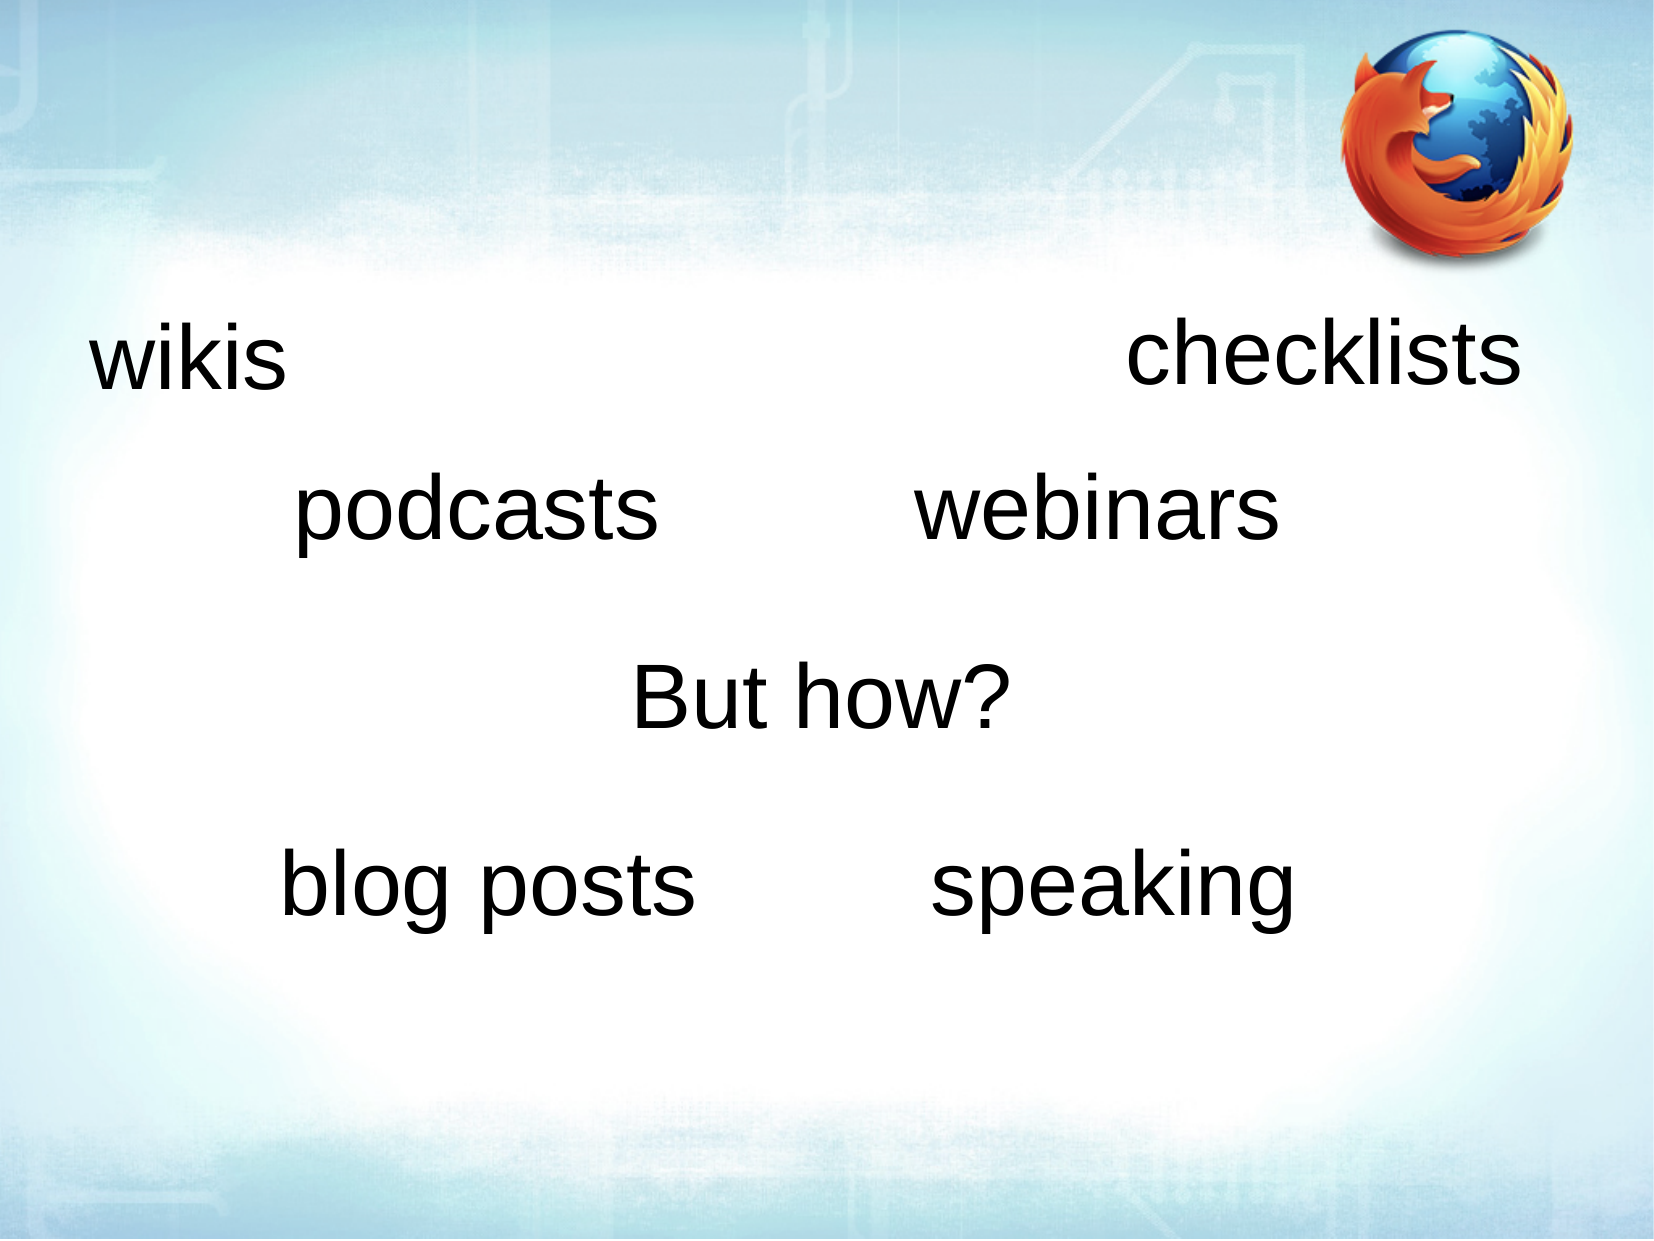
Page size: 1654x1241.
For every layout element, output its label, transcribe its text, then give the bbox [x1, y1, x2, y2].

text_box speaking [915, 826, 1313, 944]
text_box webinars [900, 450, 1297, 568]
text_box checklists [1110, 295, 1538, 413]
text_box wikis [75, 300, 304, 418]
picture [0, 0, 1654, 1239]
text_box blog posts [265, 826, 713, 944]
title But how? [13, 594, 1630, 801]
text_box podcasts [278, 450, 676, 568]
